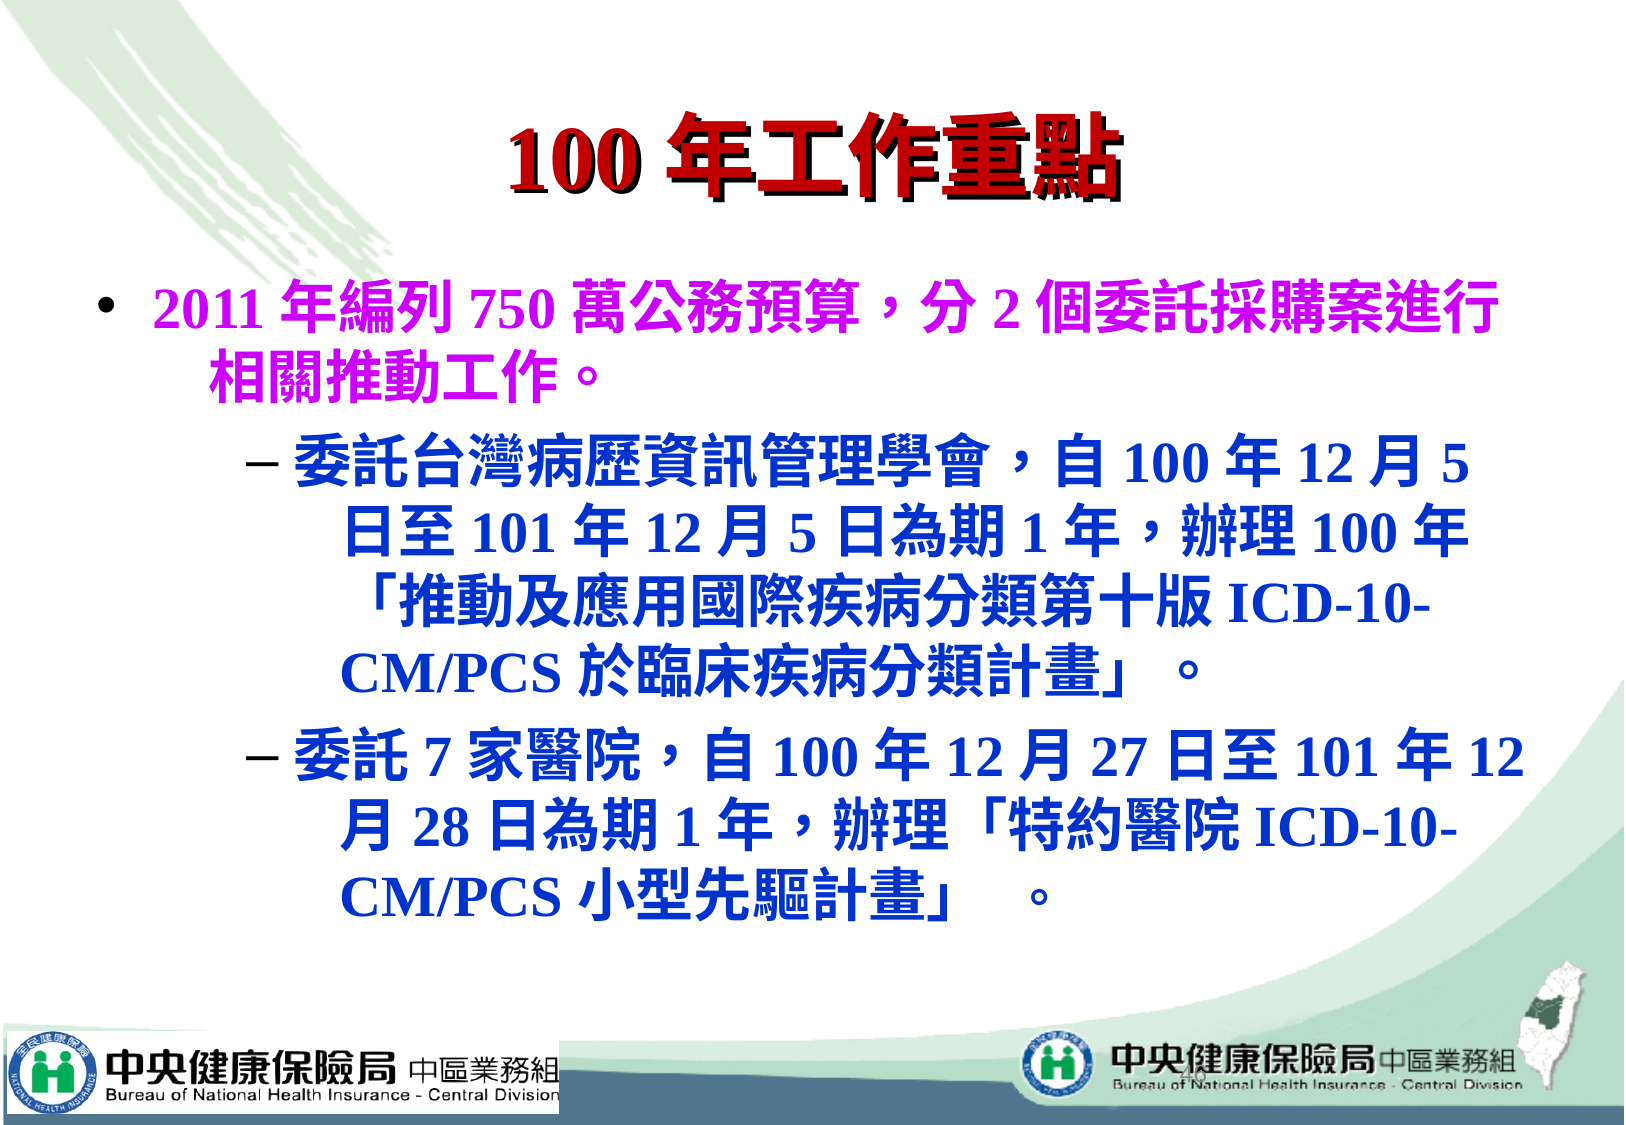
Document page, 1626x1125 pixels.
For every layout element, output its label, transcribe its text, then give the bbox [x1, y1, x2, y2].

list 2011年編列750萬公務預算，分2個委託採購案進行相關推動工作。 委託台灣病歷資訊管理學會，自100年12月5日至101年12月5日為期1年，辦理100年「推動及應用國際疾病分類第十版ICD-10-CM/PCS於臨床疾病分類計畫」。 委託7家醫院，自100年12月27日至101年12月28日為期1年，辦理「特約醫院ICD-10-CM/PCS小型先驅計畫」 。 [81, 262, 1544, 1005]
title 100年工作重點 [81, 58, 1544, 247]
text_box [1164, 1042, 1544, 1103]
